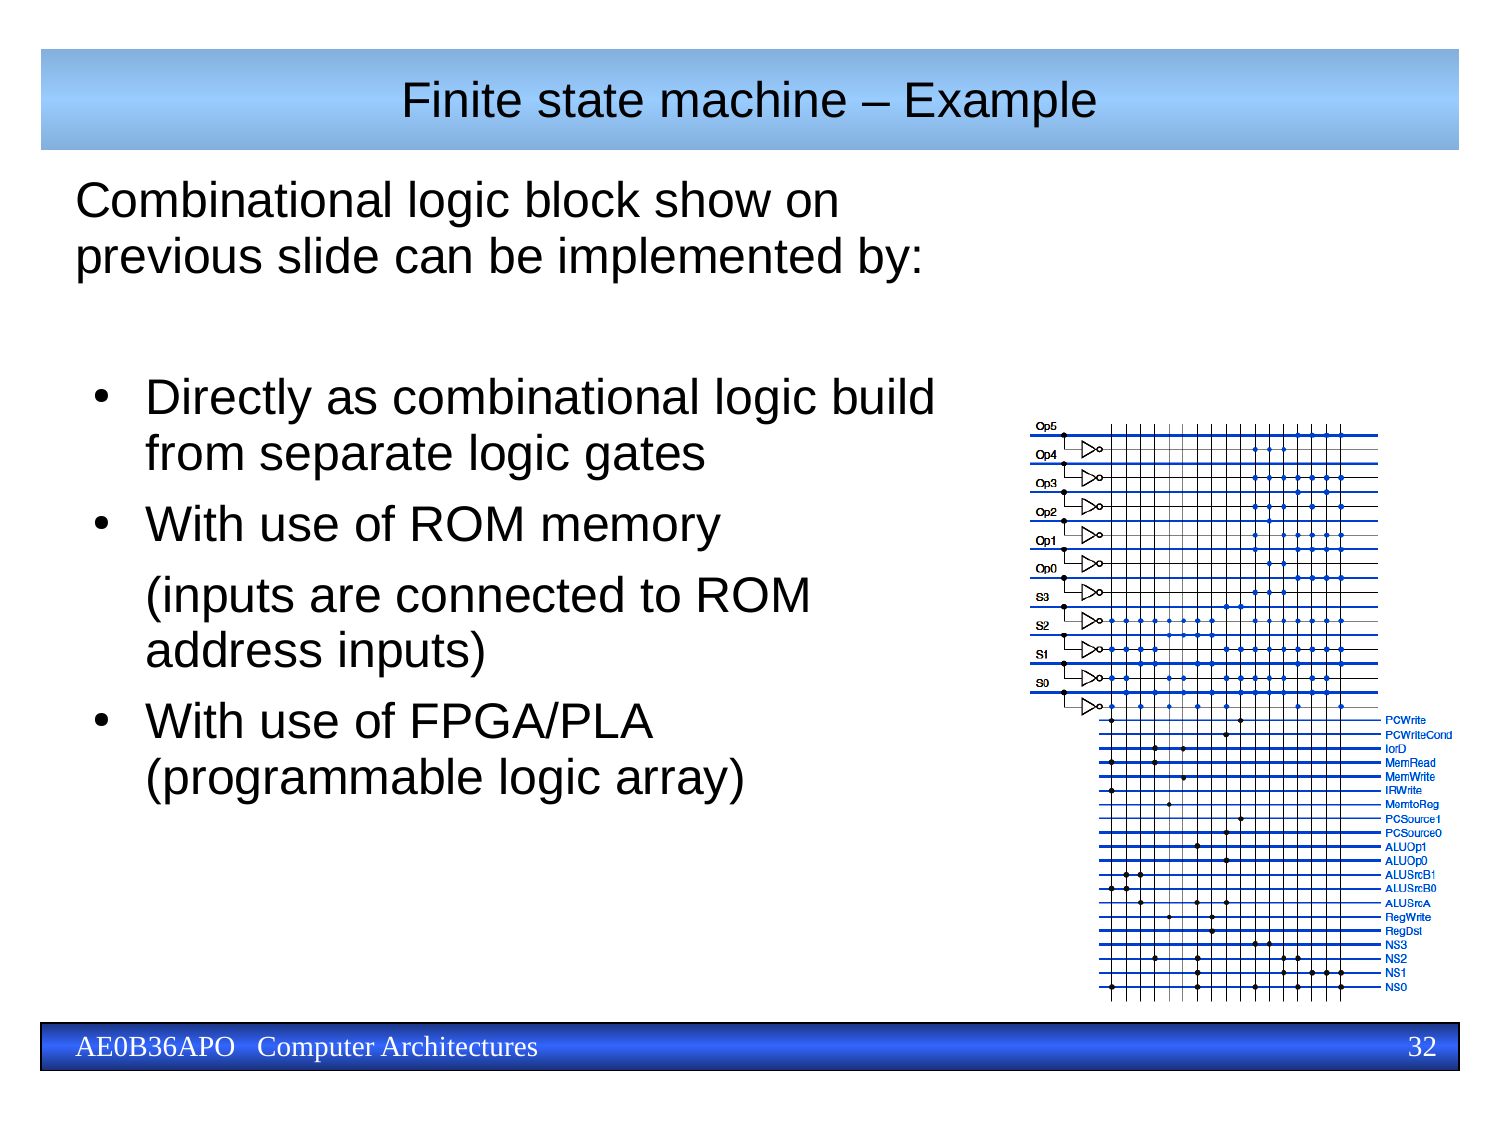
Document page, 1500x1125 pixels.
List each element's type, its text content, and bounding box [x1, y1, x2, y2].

list Combinational logic block show on previous slide can be implemented by: Directly as combinational logic build from separate logic gates With use of ROM memory (inputs are connected to ROM address inputs) With use of FPGA/PLA (programmable logic array) [75, 172, 999, 980]
title Finite state machine – Example [41, 49, 1459, 150]
picture [1019, 413, 1459, 1002]
